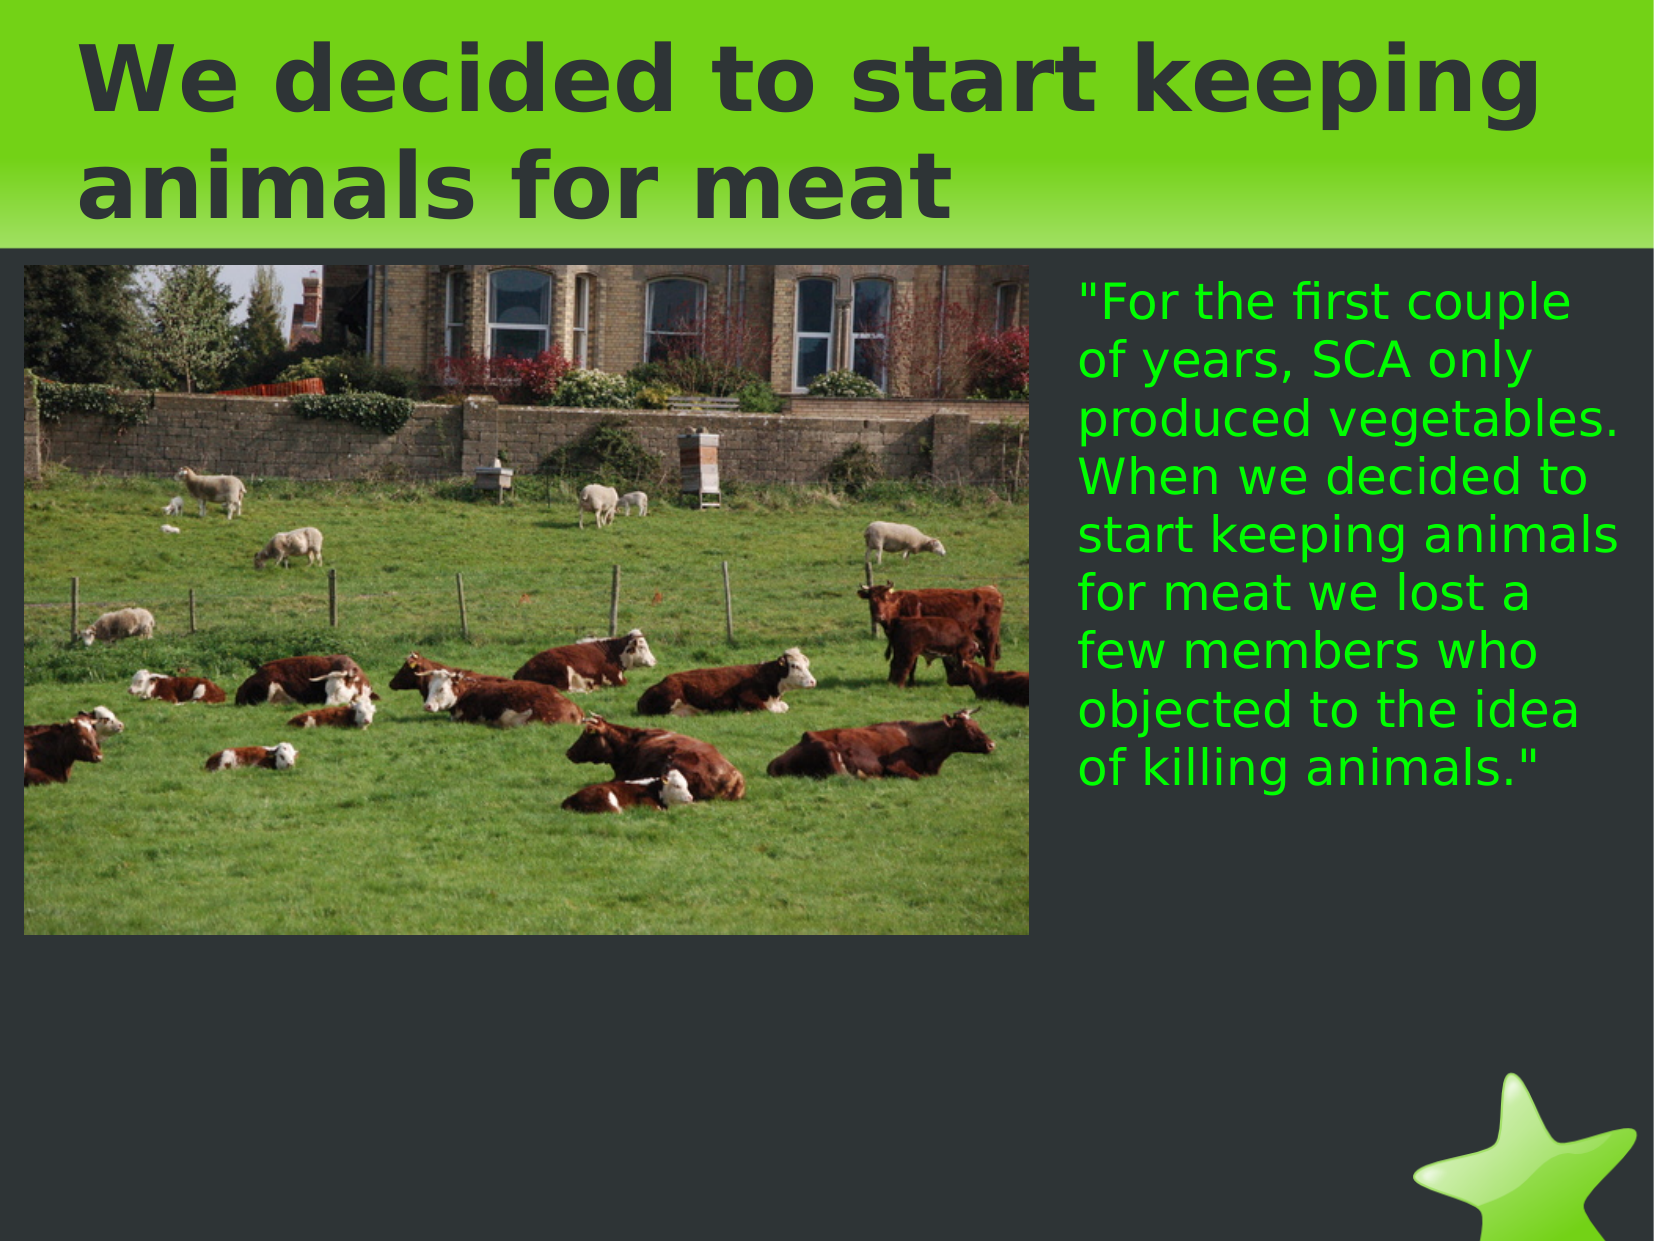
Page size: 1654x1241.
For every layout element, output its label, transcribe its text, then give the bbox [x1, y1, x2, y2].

text_box "For the first couple of years, SCA only produced vegetables. When we decided to start keeping animals for meat we lost a few members who objected to the idea of killing animals." [1062, 265, 1637, 1034]
picture [0, 0, 1654, 1241]
title We decided to start keeping animals for meat [76, 25, 1565, 240]
